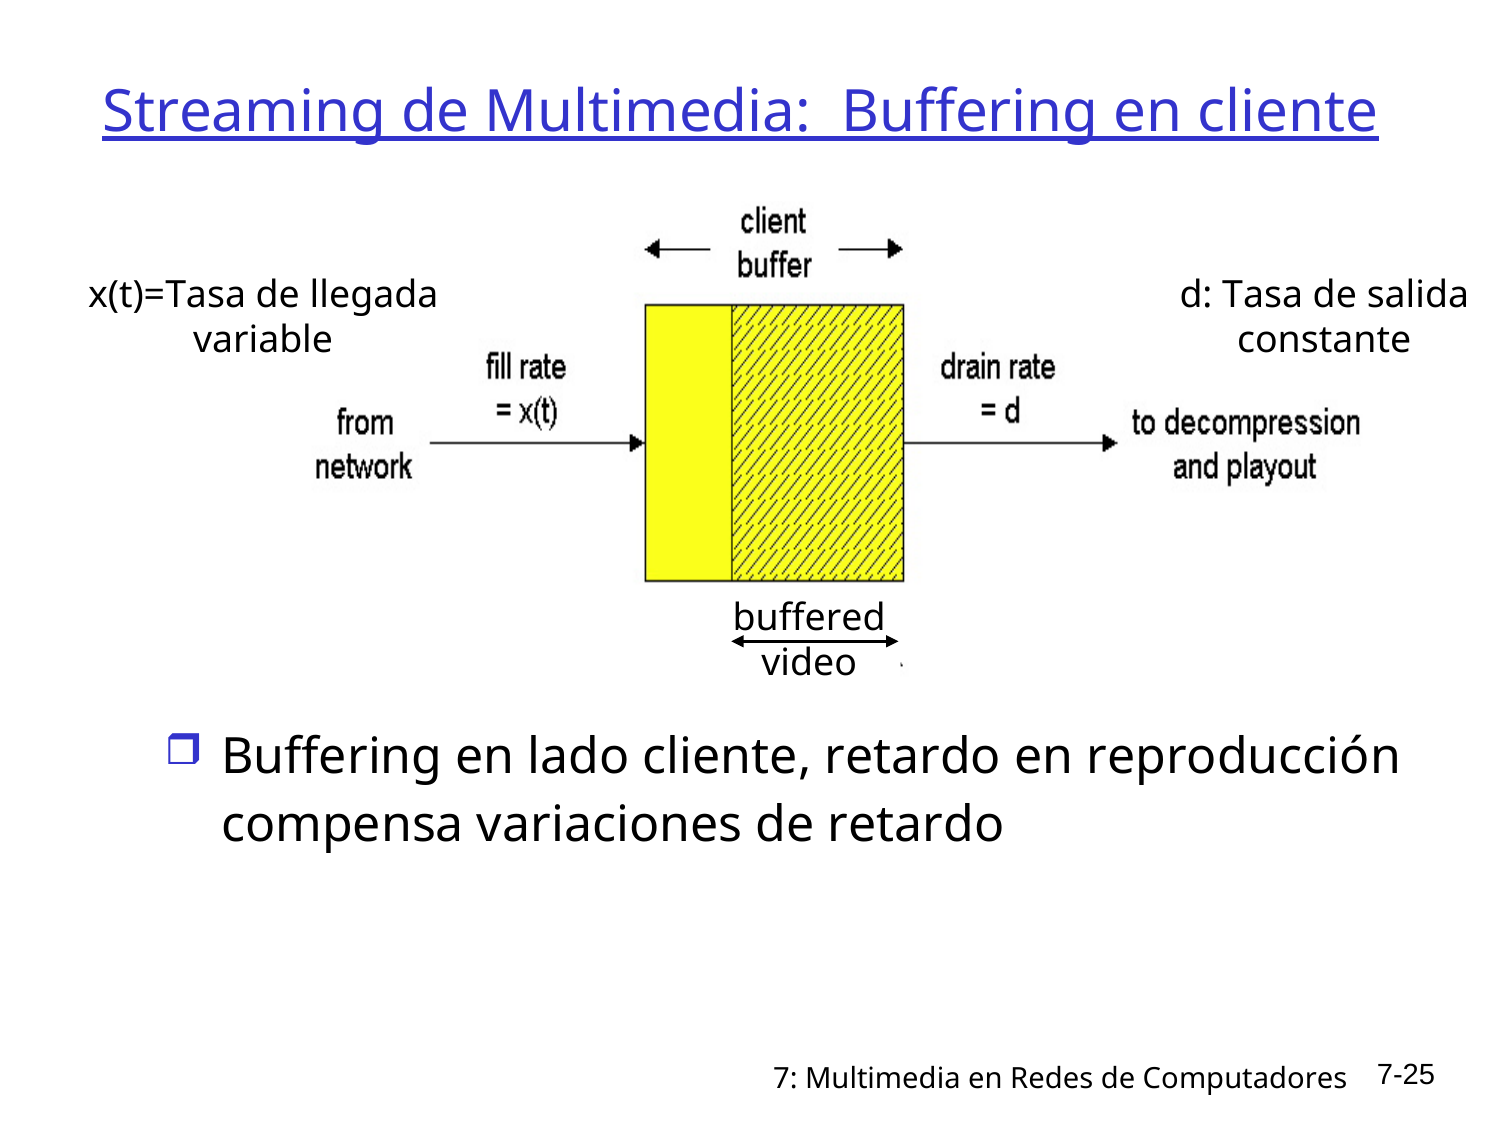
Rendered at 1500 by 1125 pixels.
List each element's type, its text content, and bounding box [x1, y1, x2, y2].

text_box x(t)=Tasa de llegada variable [73, 262, 454, 368]
picture [181, 201, 1434, 684]
text_box buffered video [717, 585, 901, 691]
list Buffering en lado cliente, retardo en reproducción compensa variaciones de retardo [150, 712, 1426, 859]
text_box d: Tasa de salida constante [1164, 262, 1485, 368]
title Streaming de Multimedia: Buffering en cliente [87, 33, 1427, 185]
